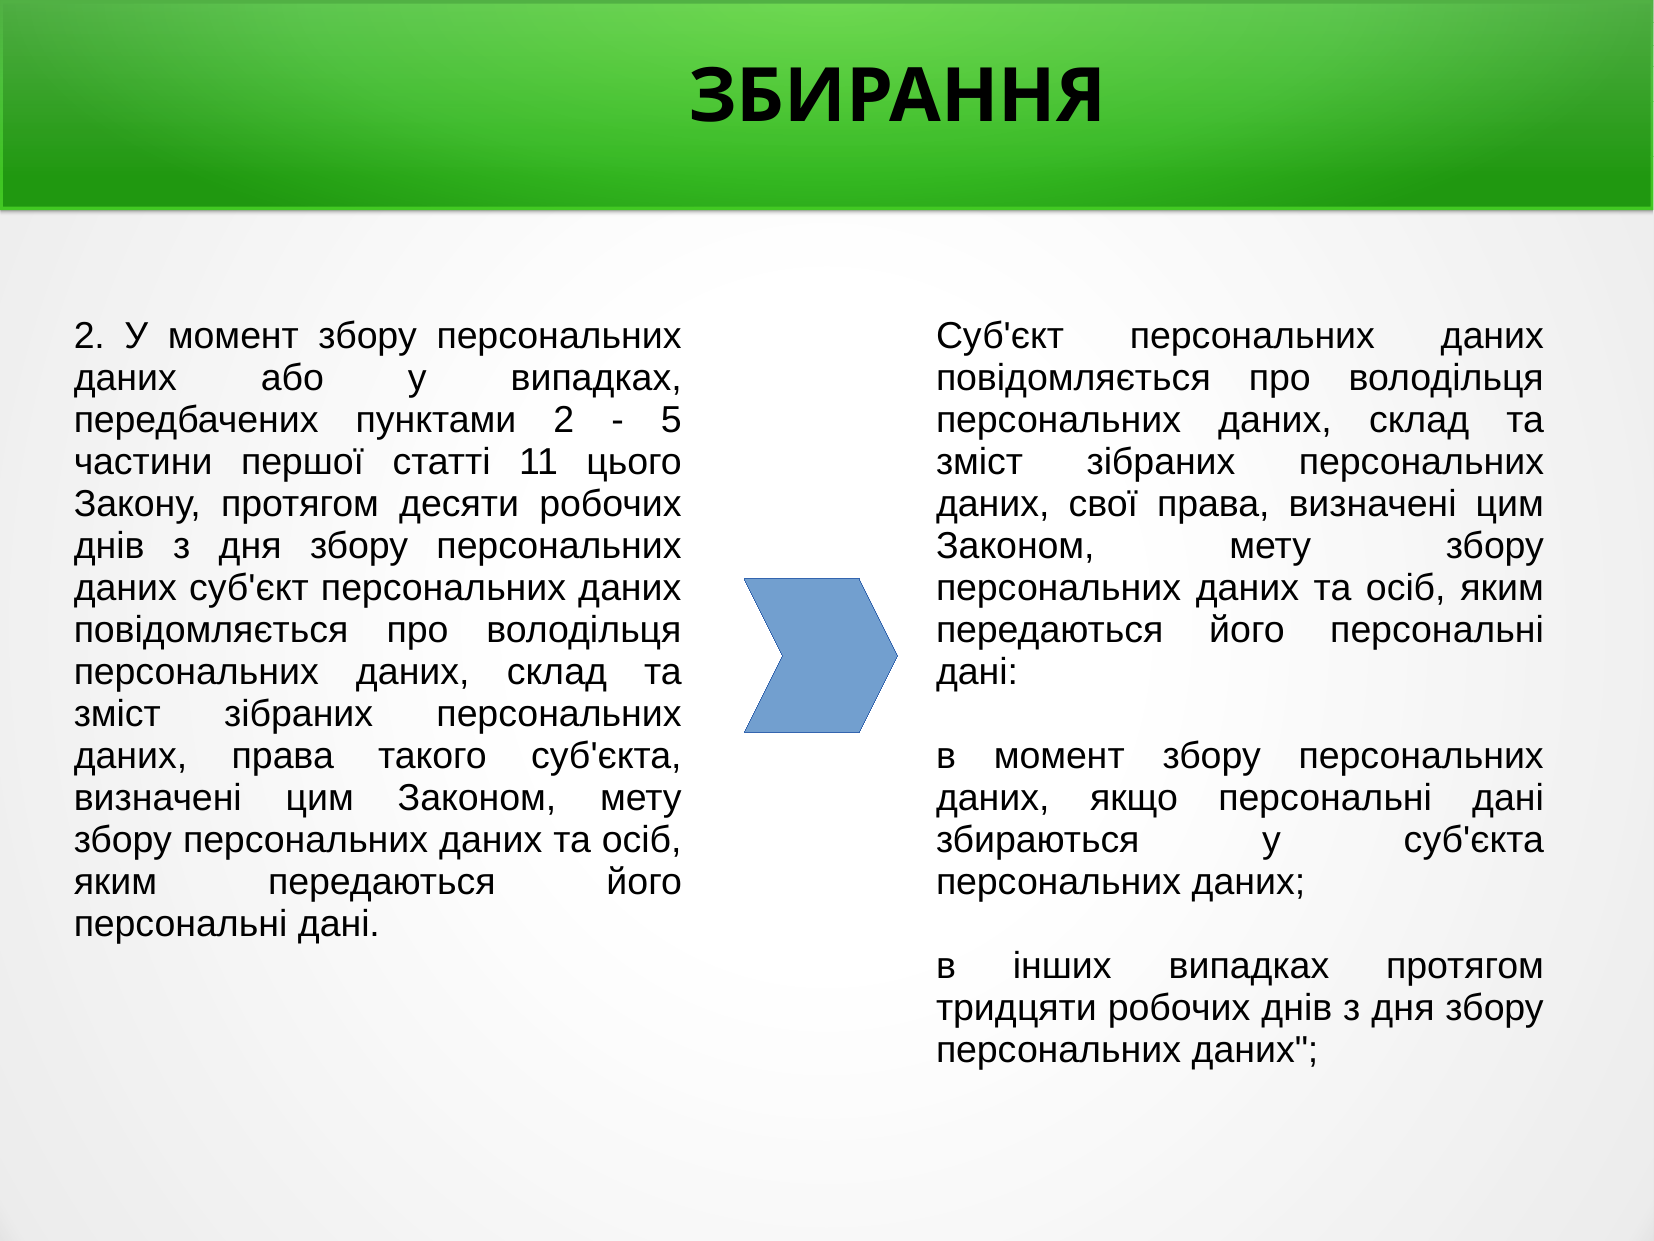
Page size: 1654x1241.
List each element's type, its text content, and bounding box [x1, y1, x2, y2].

text_box [744, 578, 898, 733]
text_box Суб'єкт персональних даних повідомляється про володільця персональних даних, склад та зміст зібраних персональних даних, свої права, визначені цим Законом, мету збору персональних даних та осіб, яким передаються його персональні дані: в момент збору персональних даних, якщо персональні дані збираються у суб'єкта персональних даних; в інших випадках протягом тридцяти робочих днів з дня збору персональних даних"; [921, 307, 1560, 1078]
text_box 2. У момент збору персональних даних або у випадках, передбачених пунктами 2 - 5 частини першої статті 11 цього Закону, протягом десяти робочих днів з дня збору персональних даних суб'єкт персональних даних повідомляється про володільця персональних даних, склад та зміст зібраних персональних даних, права такого суб'єкта, визначені цим Законом, мету збору персональних даних та осіб, яким передаються його персональні дані. [59, 307, 697, 1075]
text_box ЗБИРАННЯ [602, 35, 1193, 150]
